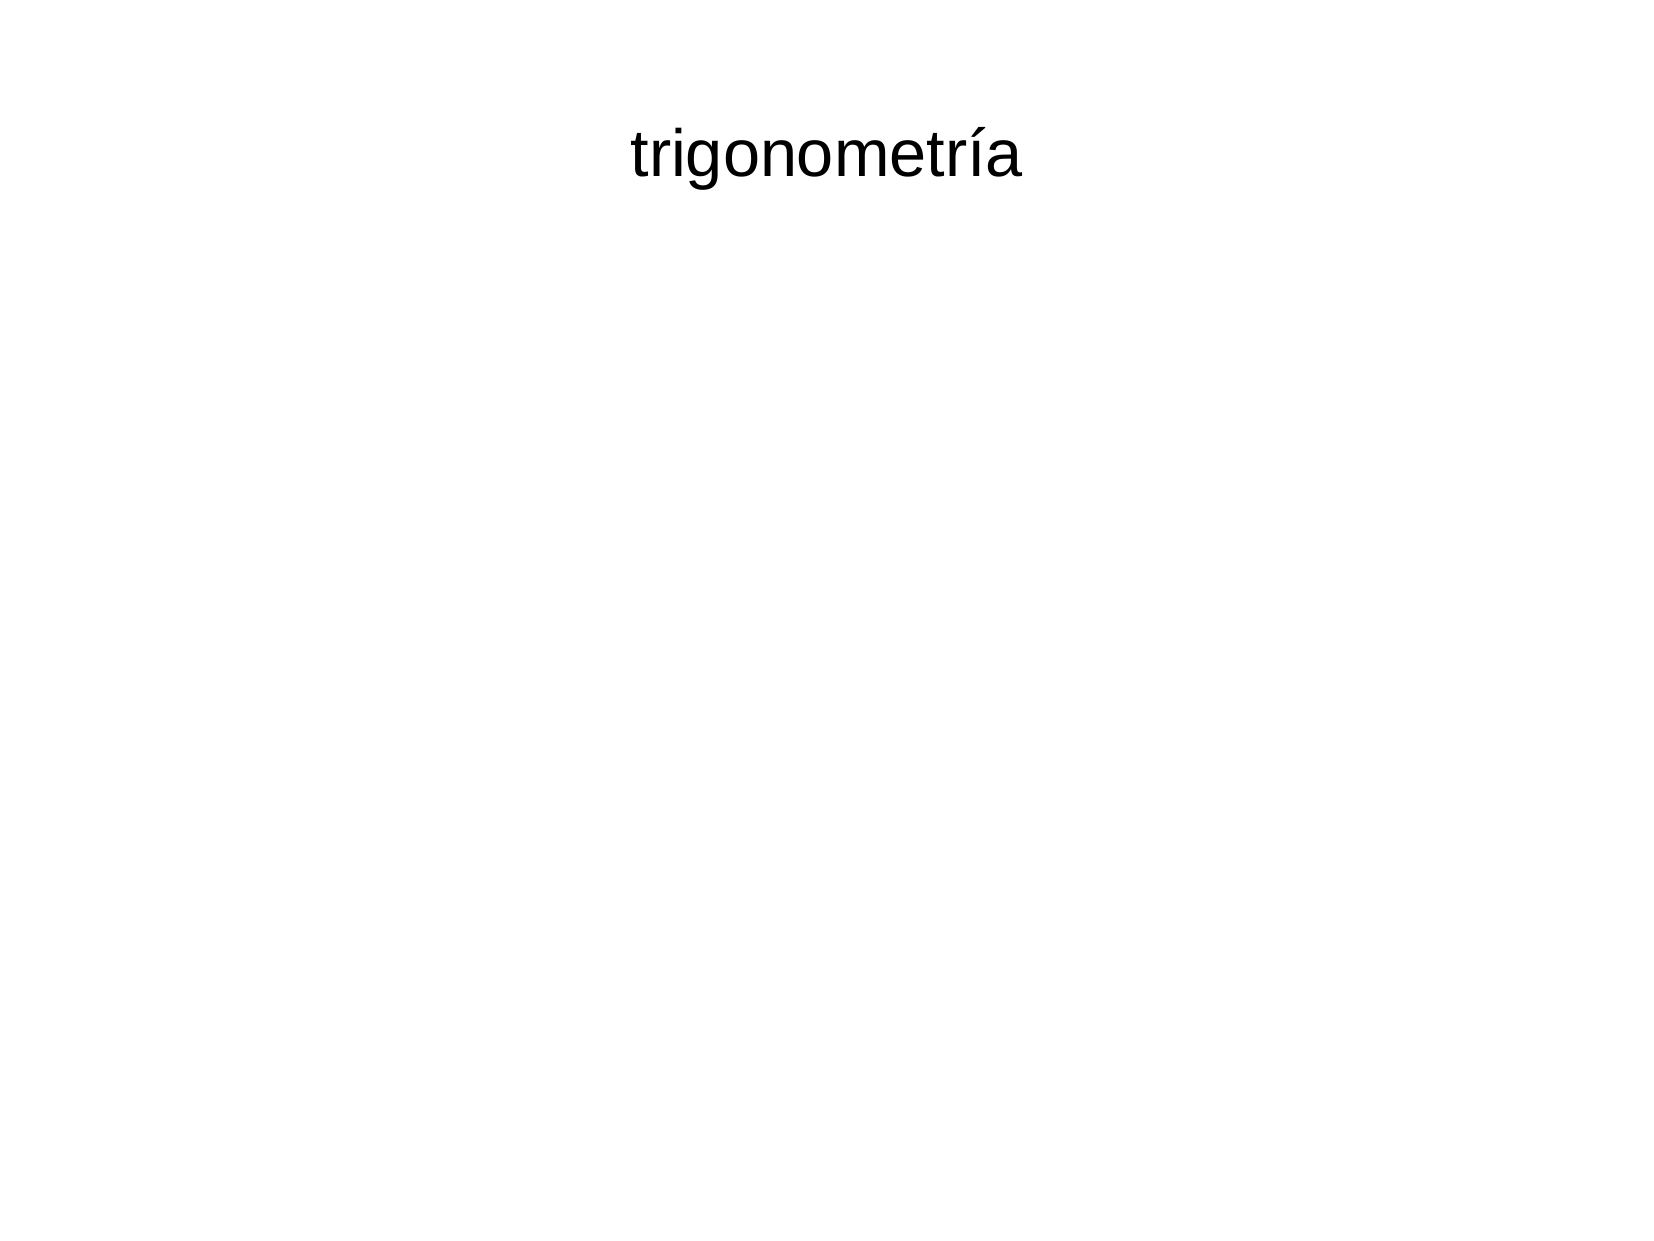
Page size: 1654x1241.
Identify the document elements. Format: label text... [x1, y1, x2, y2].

title trigonometría [82, 56, 1571, 250]
